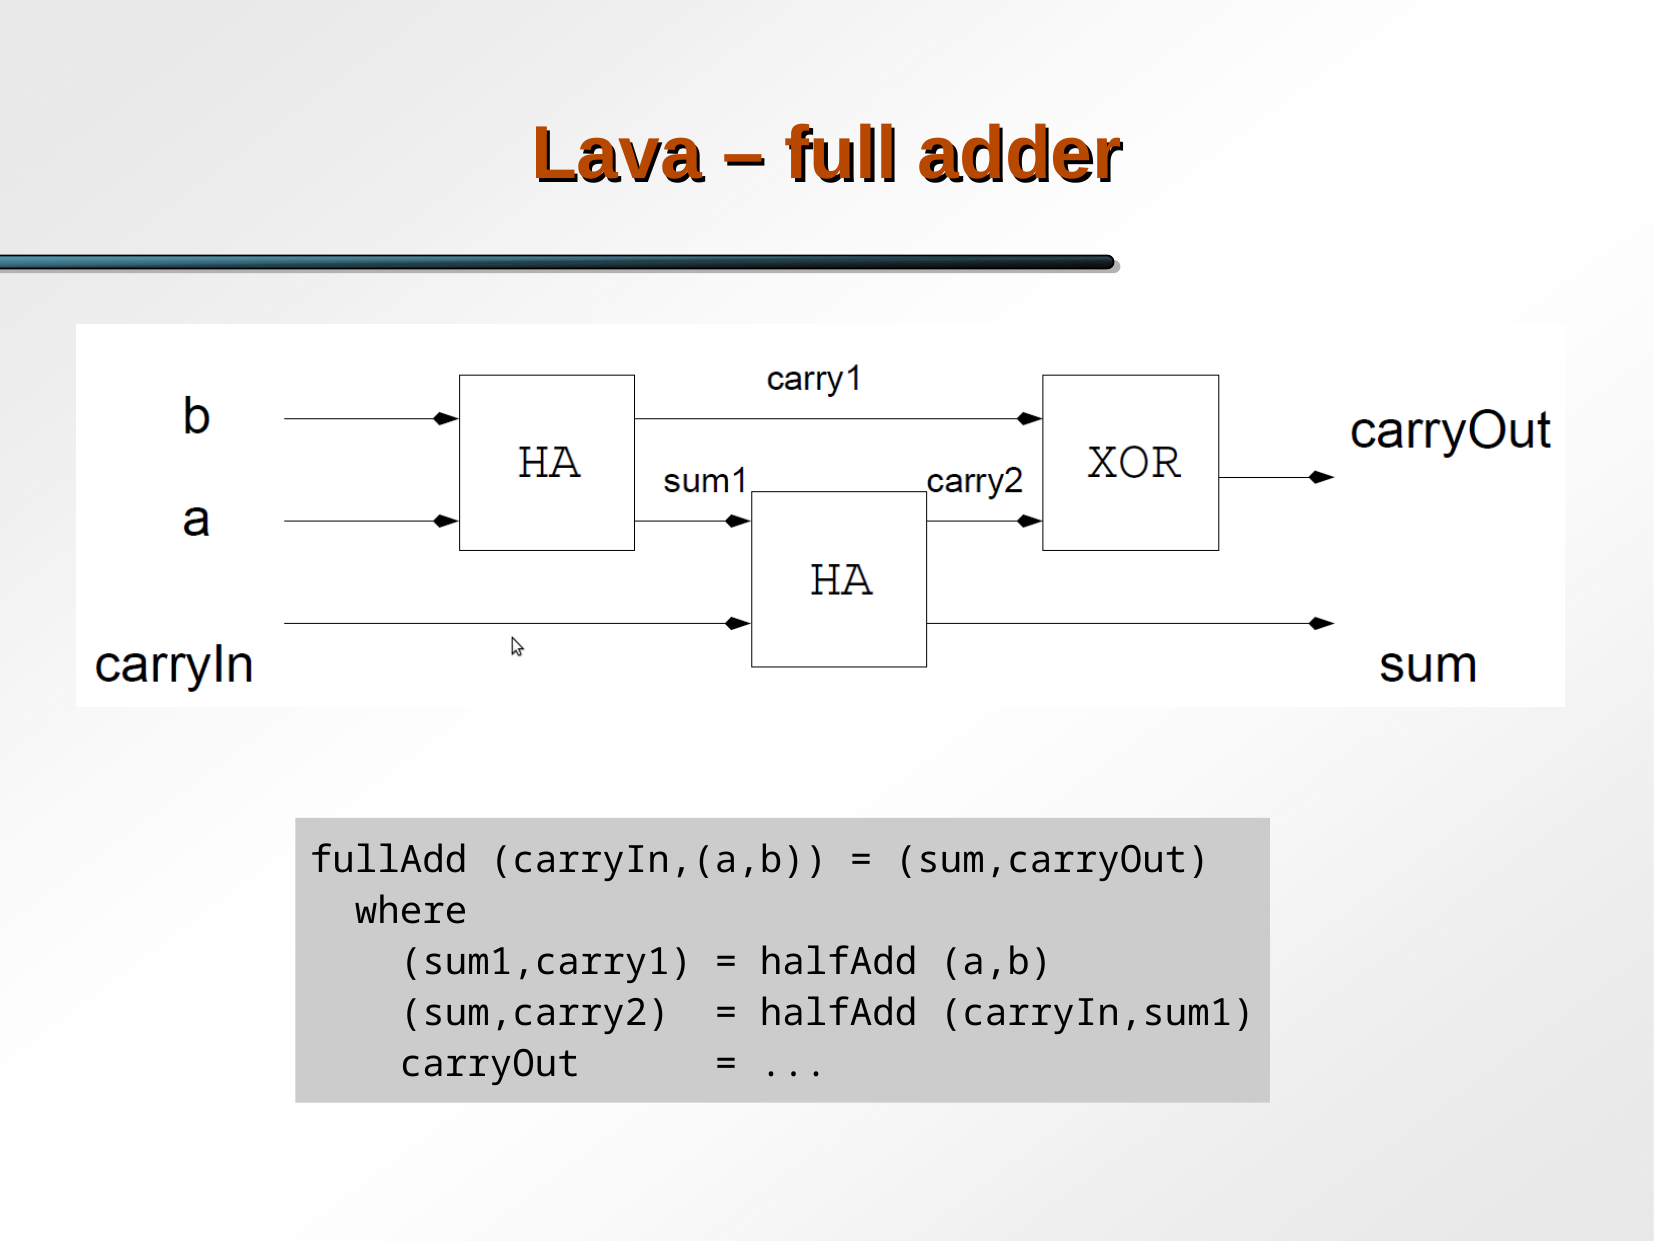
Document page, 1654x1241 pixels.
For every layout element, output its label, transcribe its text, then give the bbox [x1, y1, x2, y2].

title Lava – full adder [82, 49, 1571, 257]
text_box fullAdd (carryIn,(a,b)) = (sum,carryOut) where (sum1,carry1) = halfAdd (a,b) (sum,carry2) = halfAdd (carryIn,sum1) carryOut = ... [295, 817, 1270, 1103]
picture [76, 324, 1565, 707]
